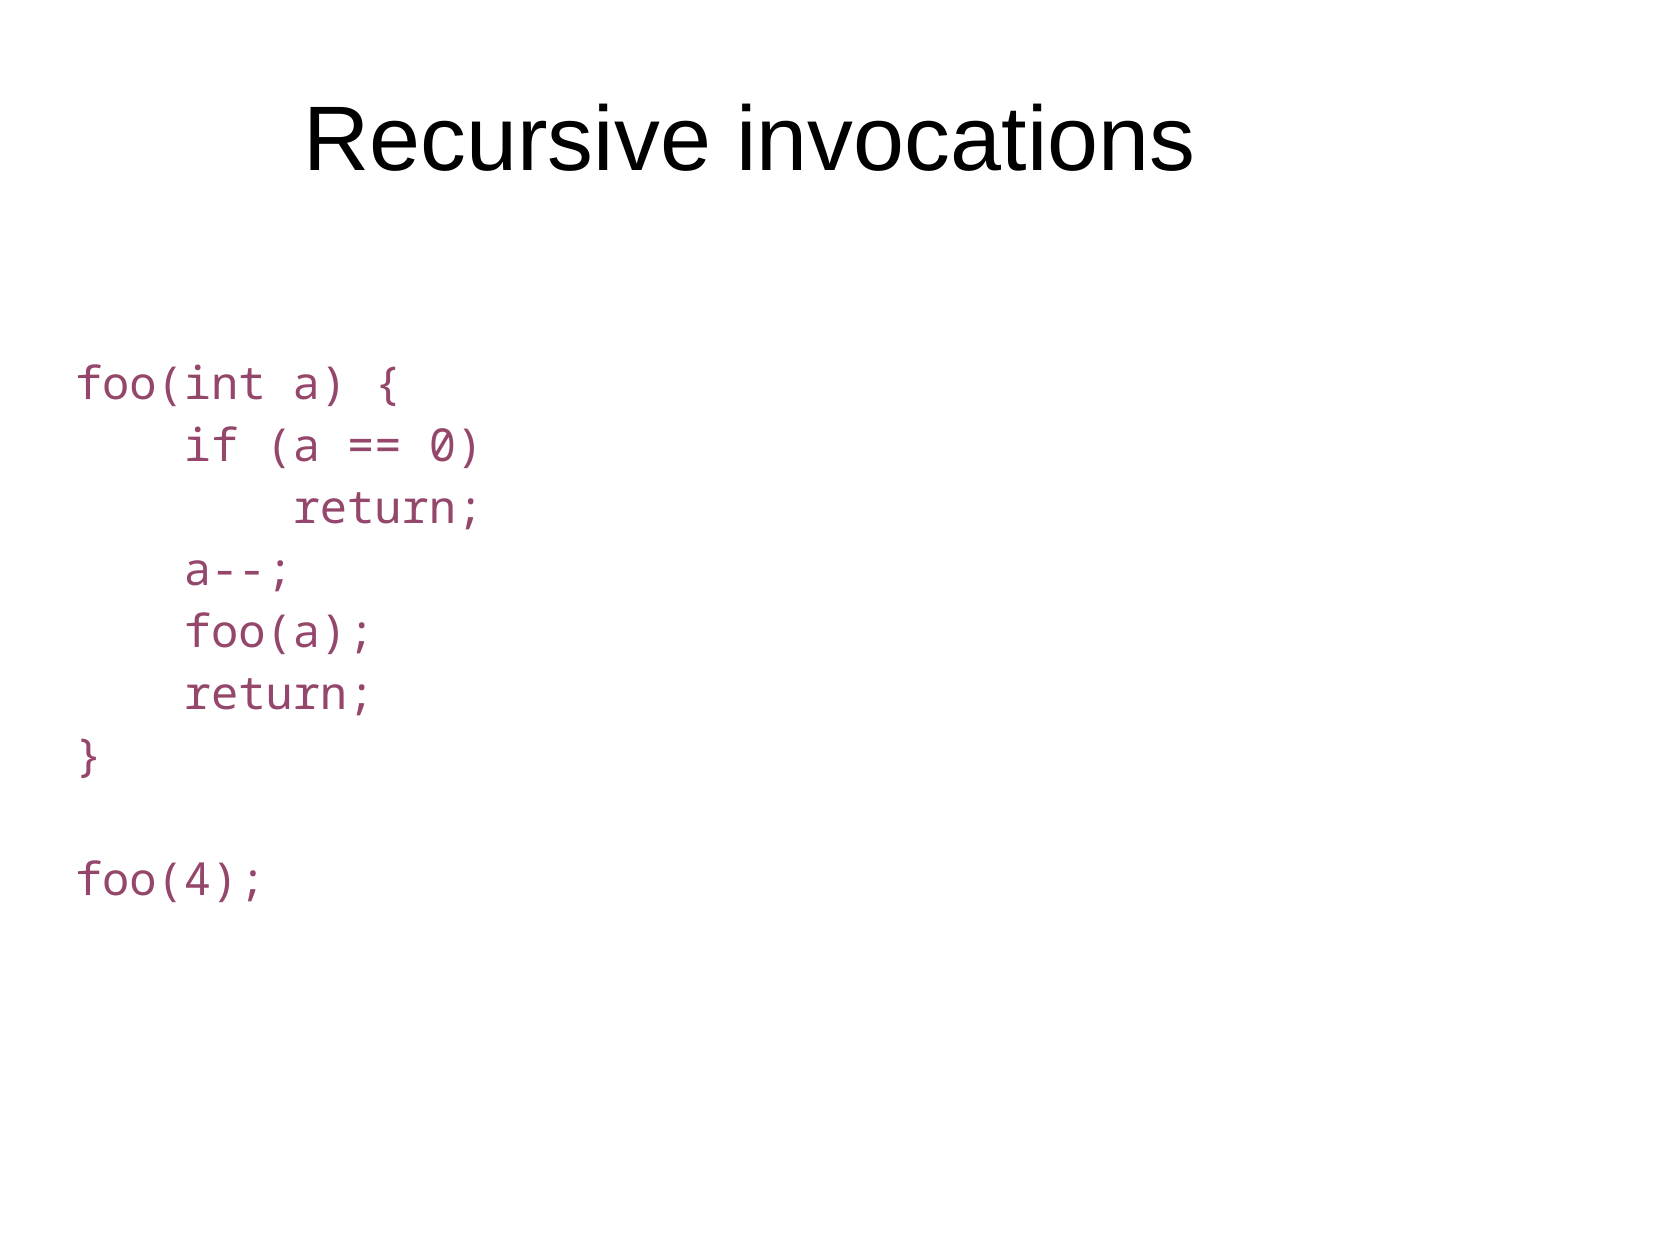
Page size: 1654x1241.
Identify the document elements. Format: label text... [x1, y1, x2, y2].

title Recursive invocations [75, 44, 1425, 233]
list foo(int a) { if (a == 0) return; a--; foo(a); return; } foo(4); [75, 263, 734, 916]
